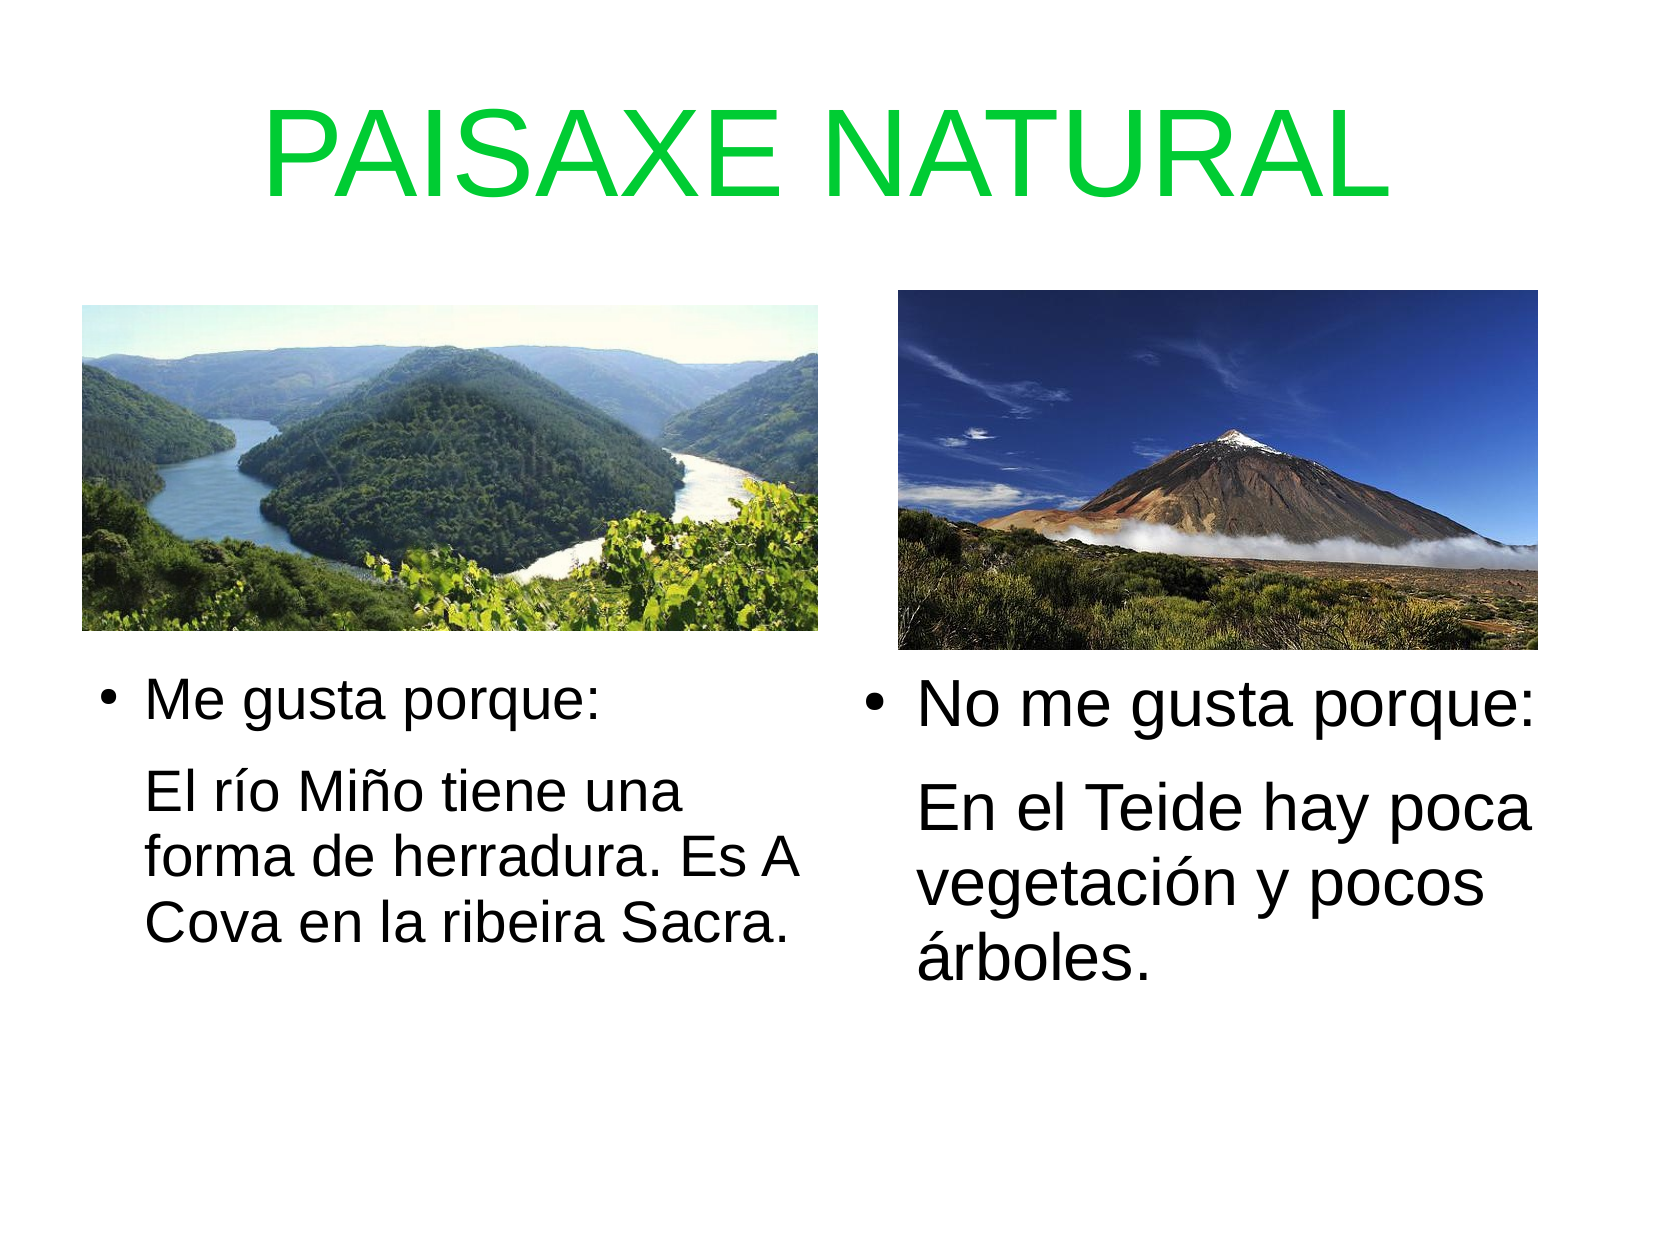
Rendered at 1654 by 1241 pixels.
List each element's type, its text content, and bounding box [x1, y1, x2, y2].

title PAISAXE NATURAL [82, 49, 1571, 257]
list No me gusta porque: En el Teide hay poca vegetación y pocos árboles. [845, 665, 1572, 1009]
picture [82, 305, 818, 631]
list Me gusta porque: El río Miño tiene una forma de herradura. Es A Cova en la ribeira Sacra. [82, 665, 809, 1009]
picture [898, 290, 1538, 650]
